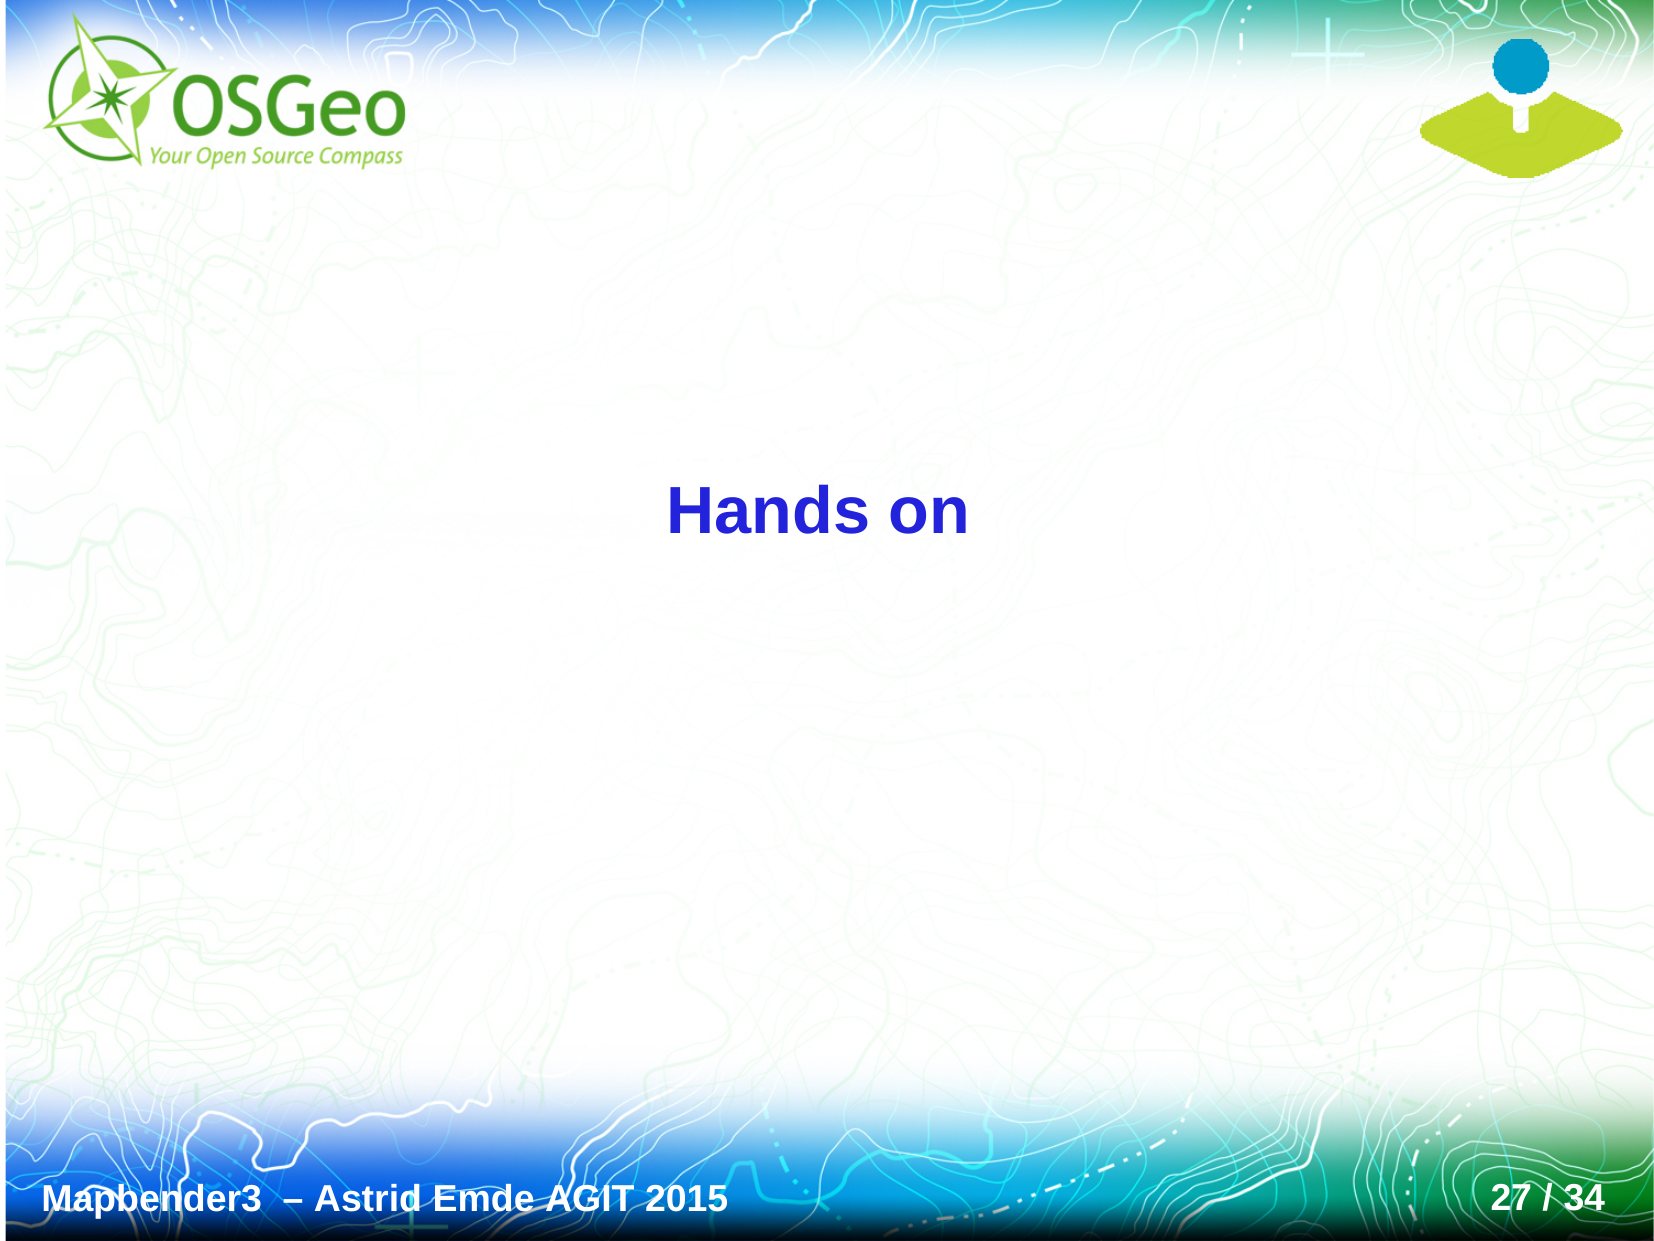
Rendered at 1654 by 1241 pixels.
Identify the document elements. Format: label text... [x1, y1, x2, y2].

title Hands on [74, 445, 1563, 577]
picture [5, 0, 1654, 1241]
